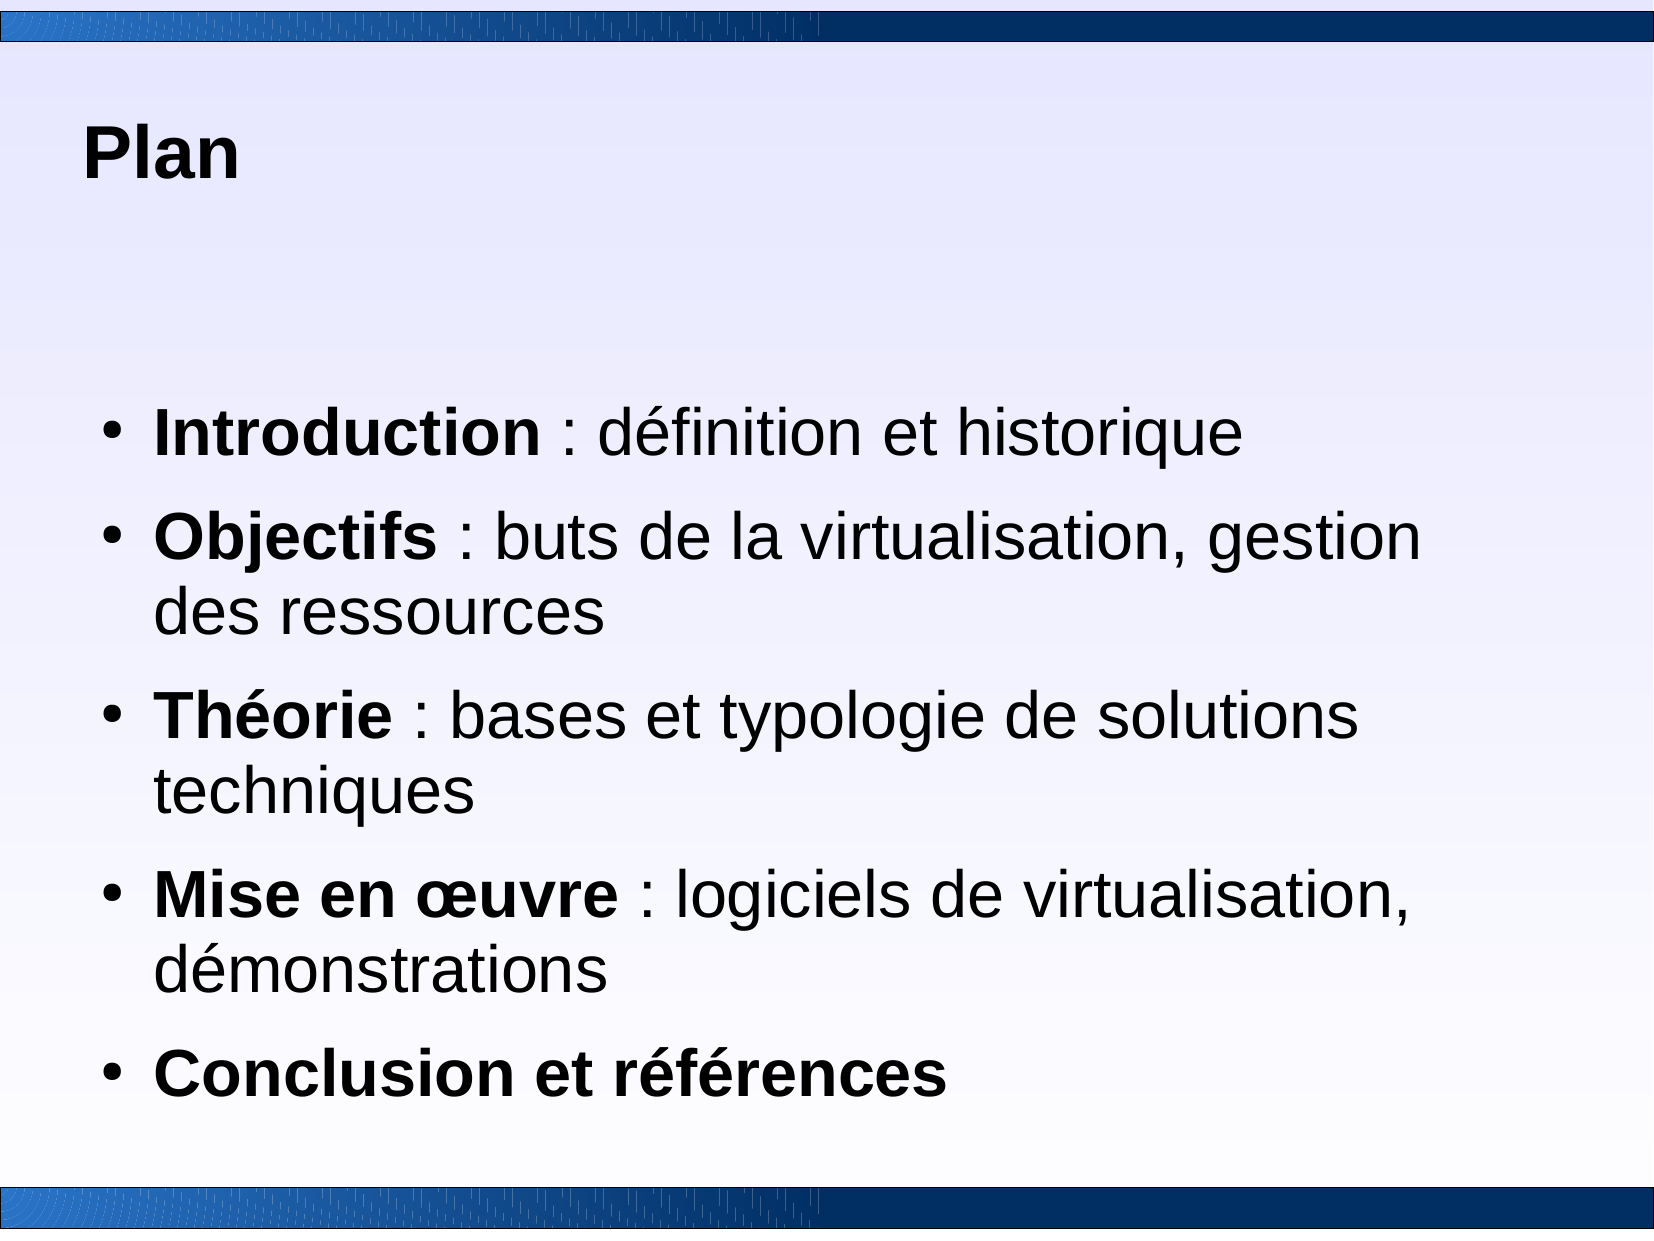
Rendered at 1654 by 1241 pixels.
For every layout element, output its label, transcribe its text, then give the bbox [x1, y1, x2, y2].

title Plan [82, 56, 1571, 250]
list Introduction : définition et historique Objectifs : buts de la virtualisation, gestion des ressources Théorie : bases et typologie de solutions techniques Mise en œuvre : logiciels de virtualisation, démonstrations Conclusion et références [82, 290, 1571, 1111]
